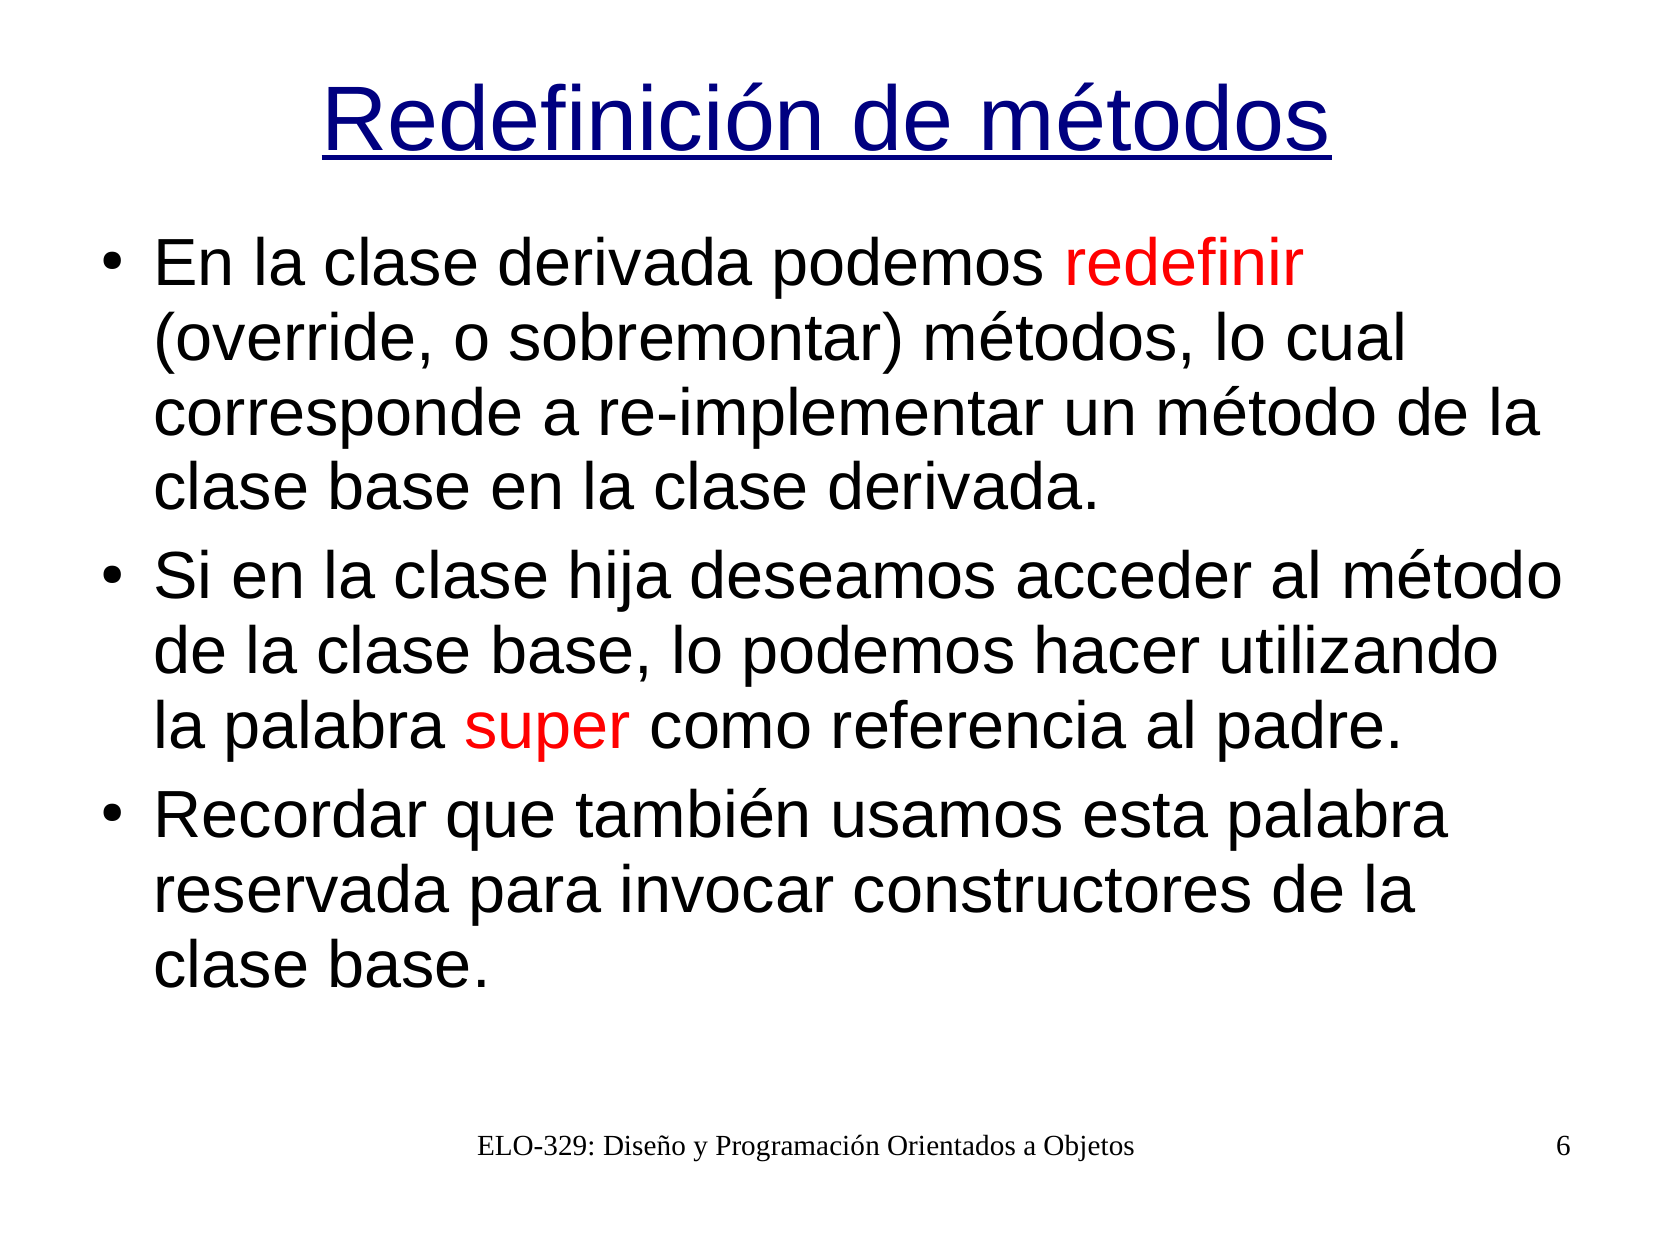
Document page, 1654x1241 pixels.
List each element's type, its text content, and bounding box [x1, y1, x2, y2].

title Redefinición de métodos [82, 49, 1571, 188]
list En la clase derivada podemos redefinir (override, o sobremontar) métodos, lo cual corresponde a re-implementar un método de la clase base en la clase derivada. Si en la clase hija deseamos acceder al método de la clase base, lo podemos hacer utilizando la palabra super como referencia al padre. Recordar que también usamos esta palabra reservada para invocar constructores de la clase base. [82, 225, 1571, 1126]
